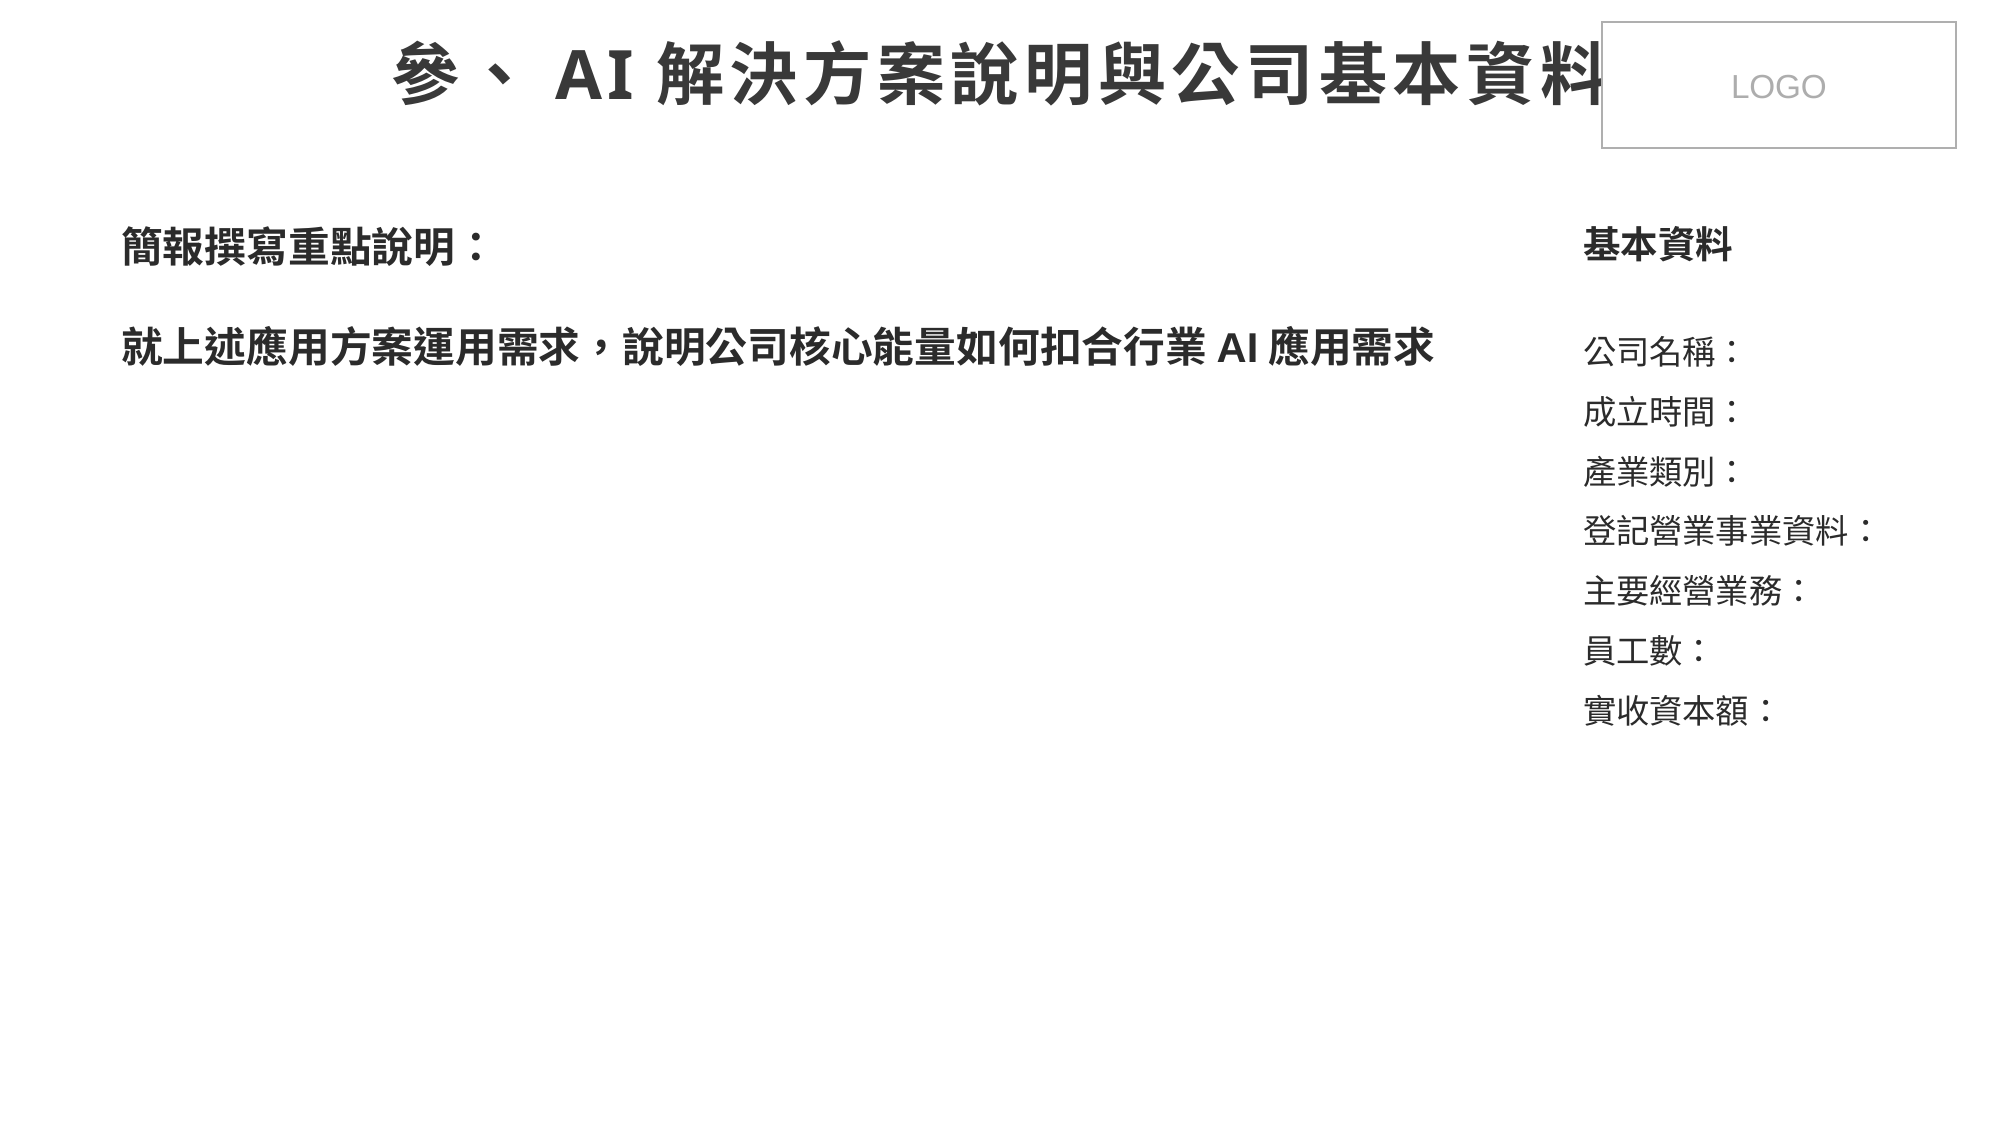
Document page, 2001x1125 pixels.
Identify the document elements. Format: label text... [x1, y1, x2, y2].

text_box LOGO [1602, 22, 1956, 148]
text_box 簡報撰寫重點說明： 就上述應用方案運用需求，說明公司核心能量如何扣合行業AI應用需求 [106, 213, 1484, 785]
text_box 基本資料 公司名稱： 成立時間： 產業類別： 登記營業事業資料： 主要經營業務： 員工數： 實收資本額： [1568, 213, 2000, 737]
title 參、AI解決方案說明與公司基本資料 [127, 9, 1873, 135]
